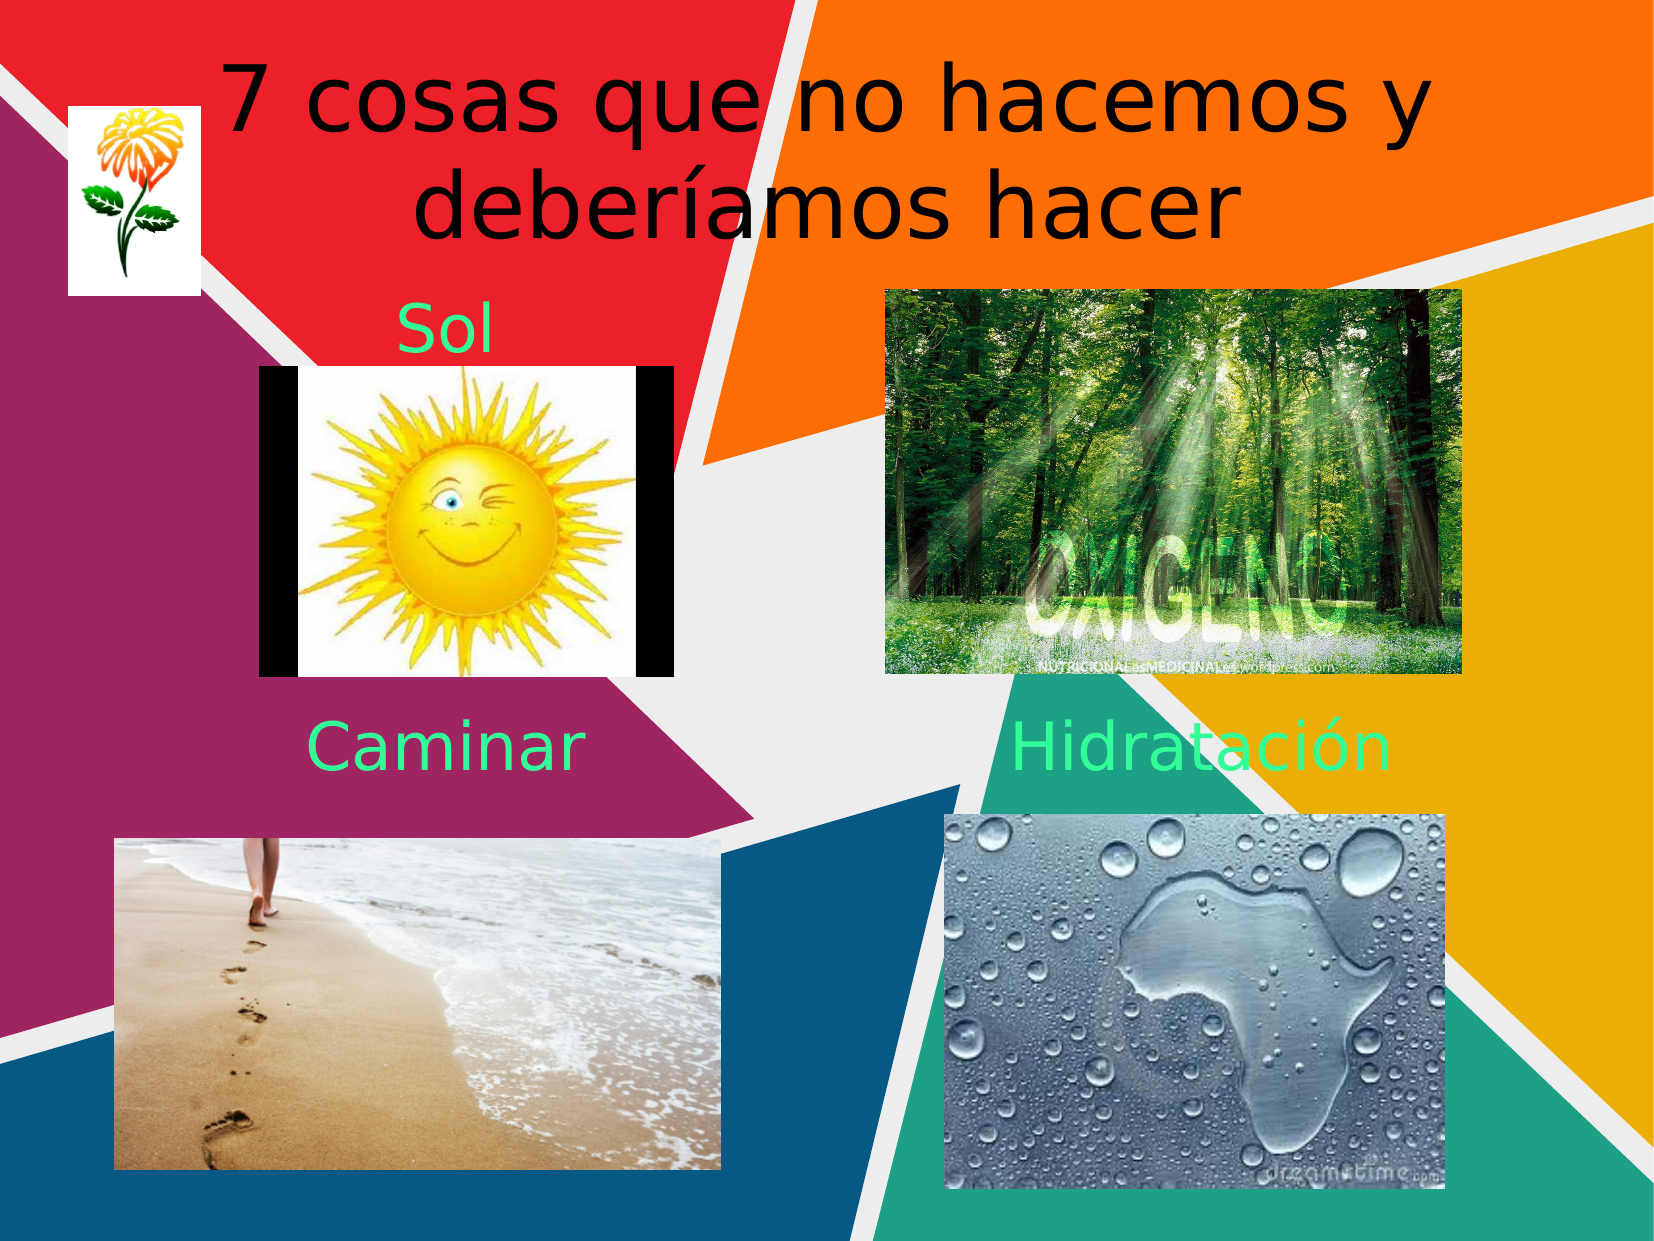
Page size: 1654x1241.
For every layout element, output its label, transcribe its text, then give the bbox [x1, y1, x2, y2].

list Sol [82, 290, 809, 634]
picture [259, 366, 674, 677]
list Hidratación [838, 708, 1565, 1052]
picture [68, 106, 201, 296]
picture [944, 814, 1445, 1189]
title 7 cosas que no hacemos y deberíamos hacer [82, 45, 1571, 261]
picture [114, 838, 721, 1170]
list Caminar [82, 708, 809, 1052]
picture [885, 289, 1462, 674]
